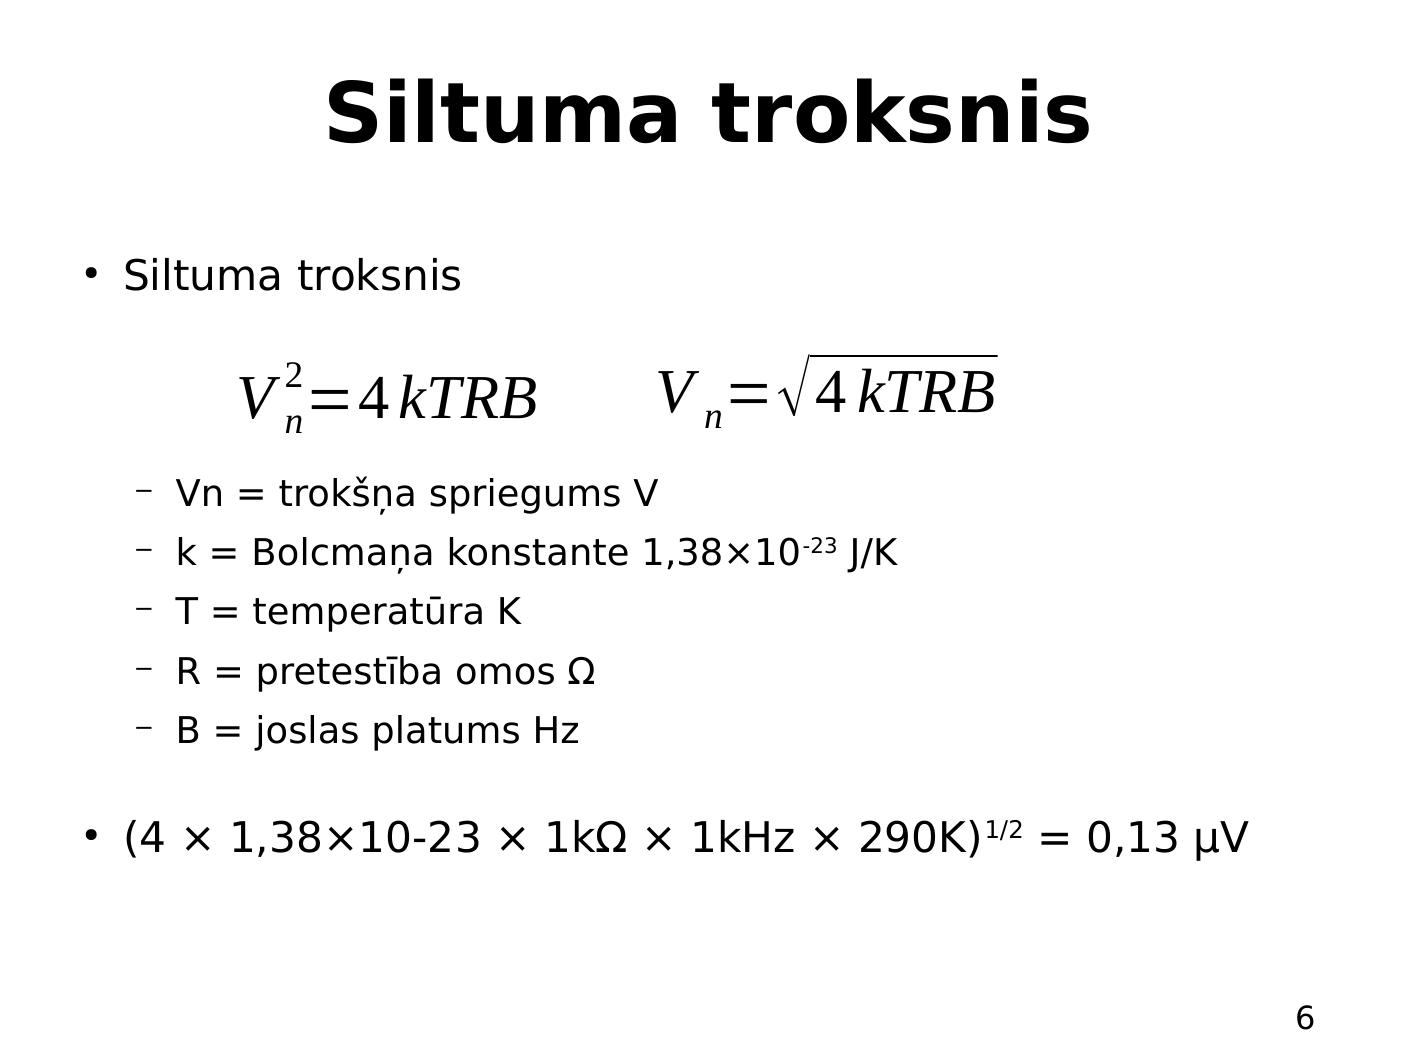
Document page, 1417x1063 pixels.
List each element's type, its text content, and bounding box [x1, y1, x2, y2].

list Siltuma troksnis Vn = trokšņa spriegums V k = Bolcmaņa konstante 1,38×10-23 J/K T = temperatūra K R = pretestība omos Ω B = joslas platums Hz (4 × 1,38×10-23 × 1kΩ × 1kHz × 290K)1/2 = 0,13 µV [70, 248, 1346, 865]
chart [655, 352, 998, 436]
title Siltuma troksnis [70, 42, 1346, 168]
chart [236, 354, 540, 442]
